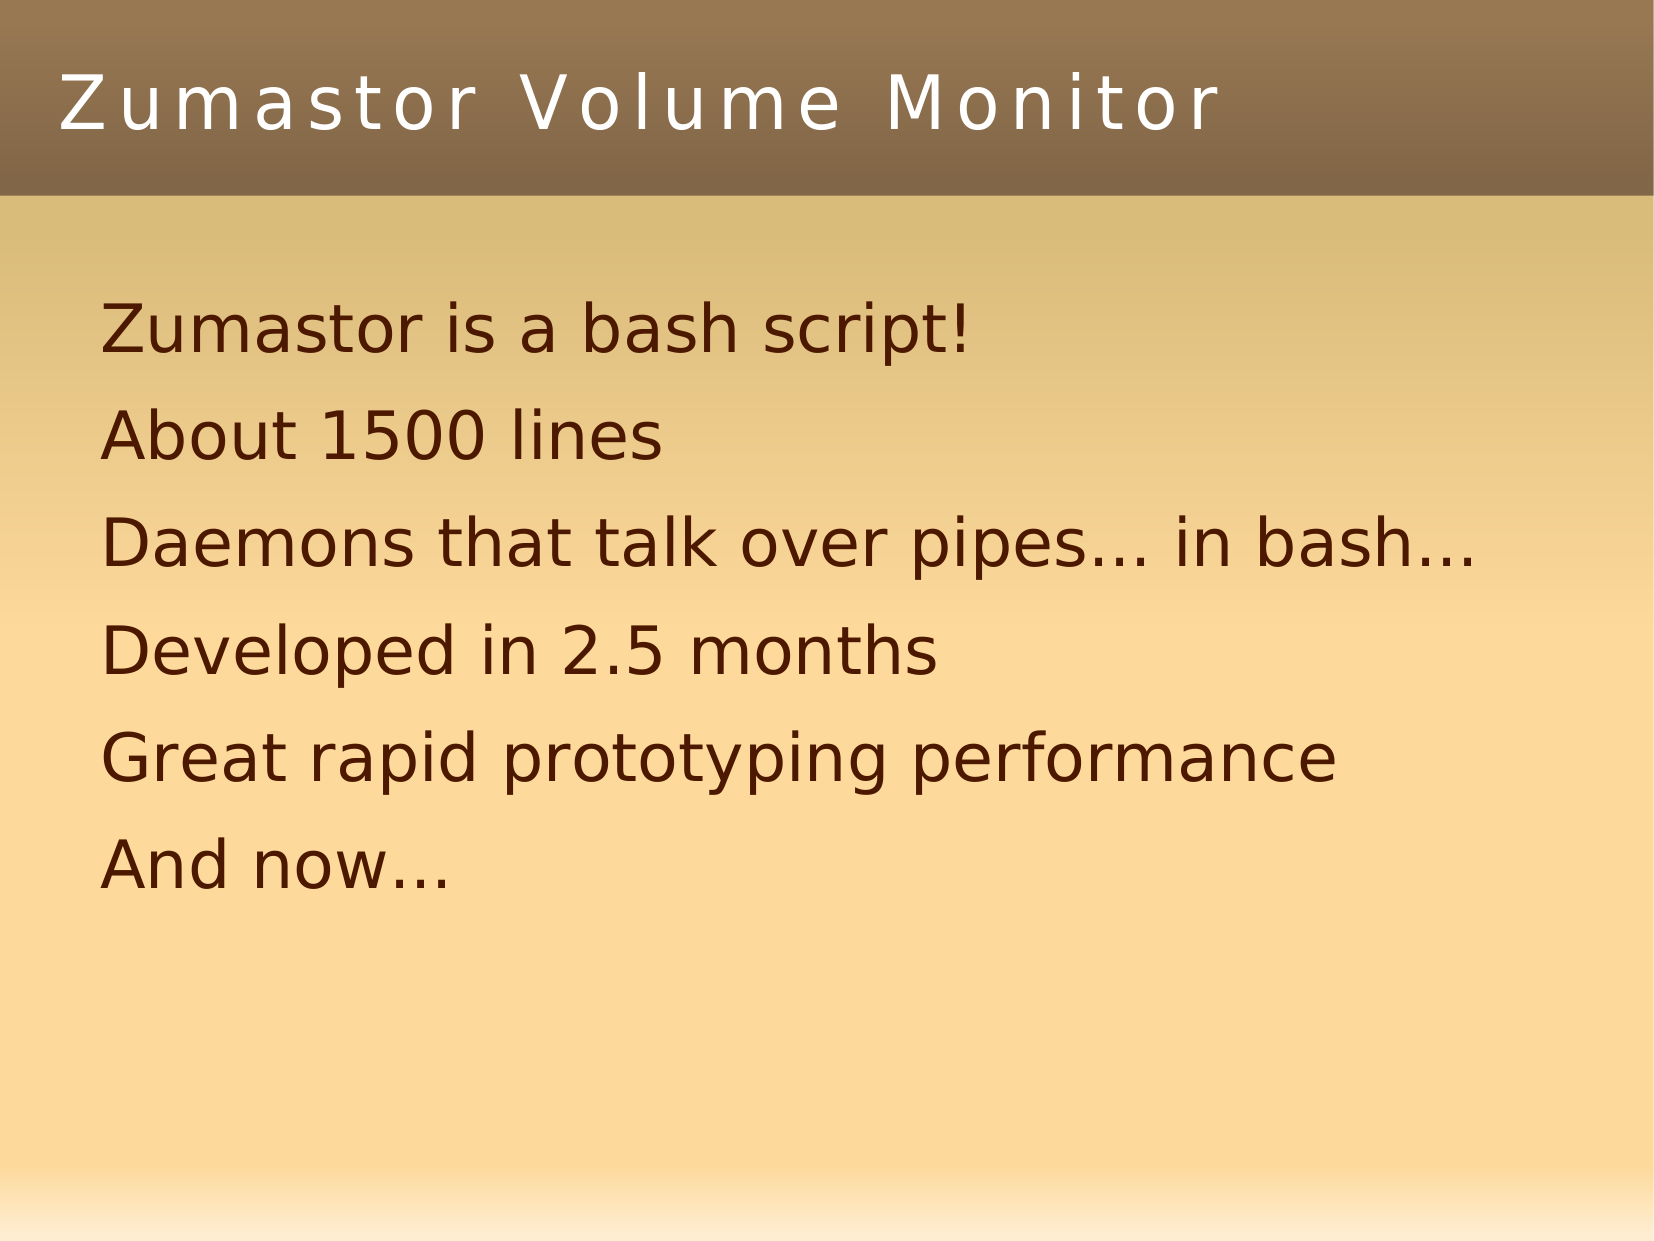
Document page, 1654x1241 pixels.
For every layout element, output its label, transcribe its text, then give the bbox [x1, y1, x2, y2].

list Zumastor is a bash script! About 1500 lines Daemons that talk over pipes... in bash... Developed in 2.5 months Great rapid prototyping performance And now... [82, 290, 1571, 1109]
title Zumastor Volume Monitor [59, 29, 1595, 178]
picture [0, 0, 1654, 1241]
